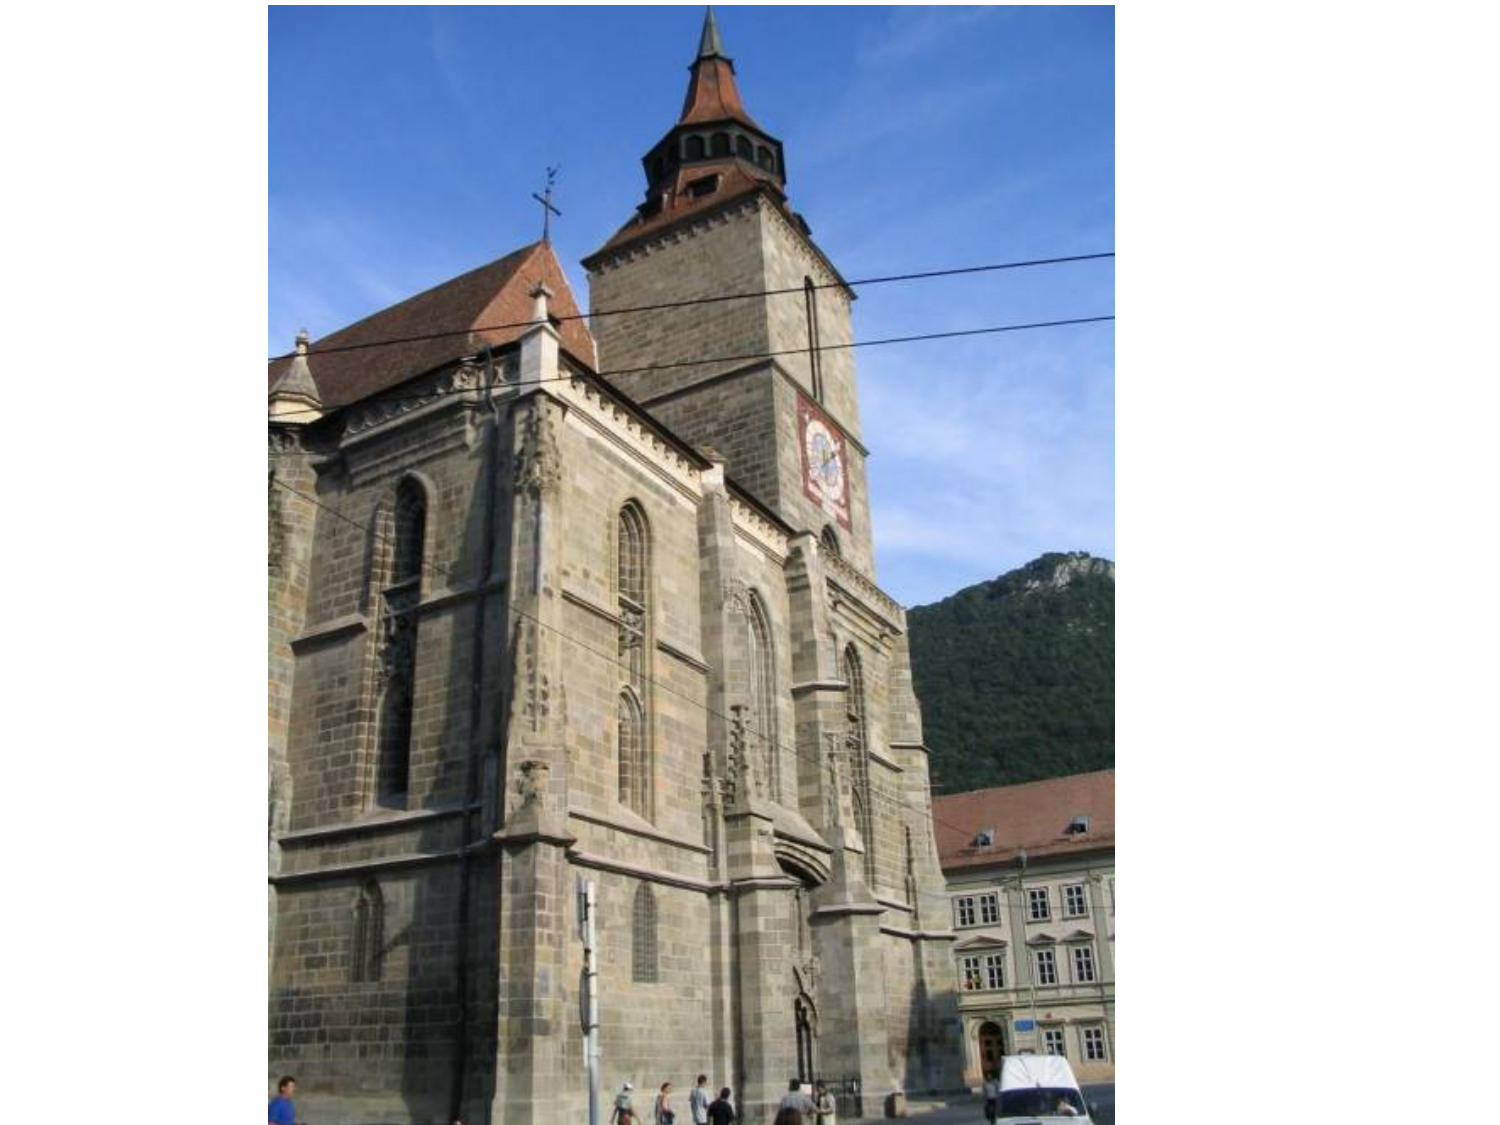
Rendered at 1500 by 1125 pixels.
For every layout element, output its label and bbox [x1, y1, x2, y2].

picture [268, 5, 1115, 1125]
